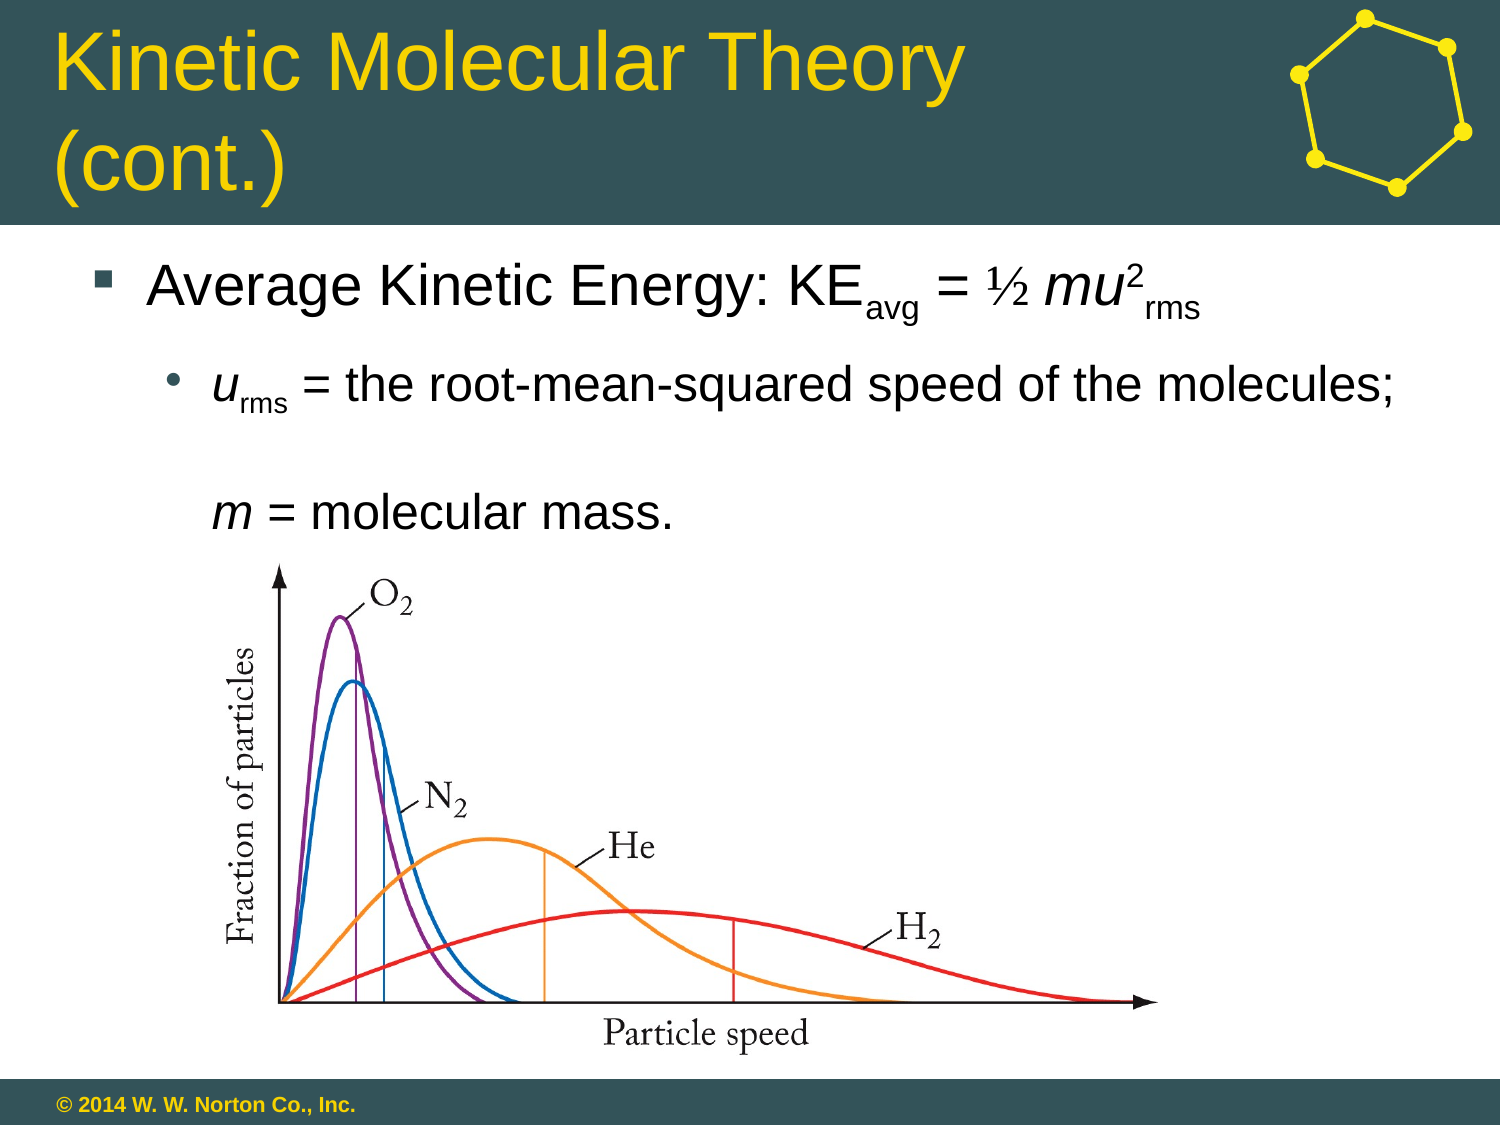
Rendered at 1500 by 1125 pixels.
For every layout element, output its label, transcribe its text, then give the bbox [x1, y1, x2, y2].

title Kinetic Molecular Theory (cont.) [37, 19, 1118, 195]
picture [214, 555, 1165, 1066]
list Average Kinetic Energy: KEavg = ½ mu2rms urms = the root-mean-squared speed of the molecules; m = molecular mass. [75, 239, 1425, 575]
